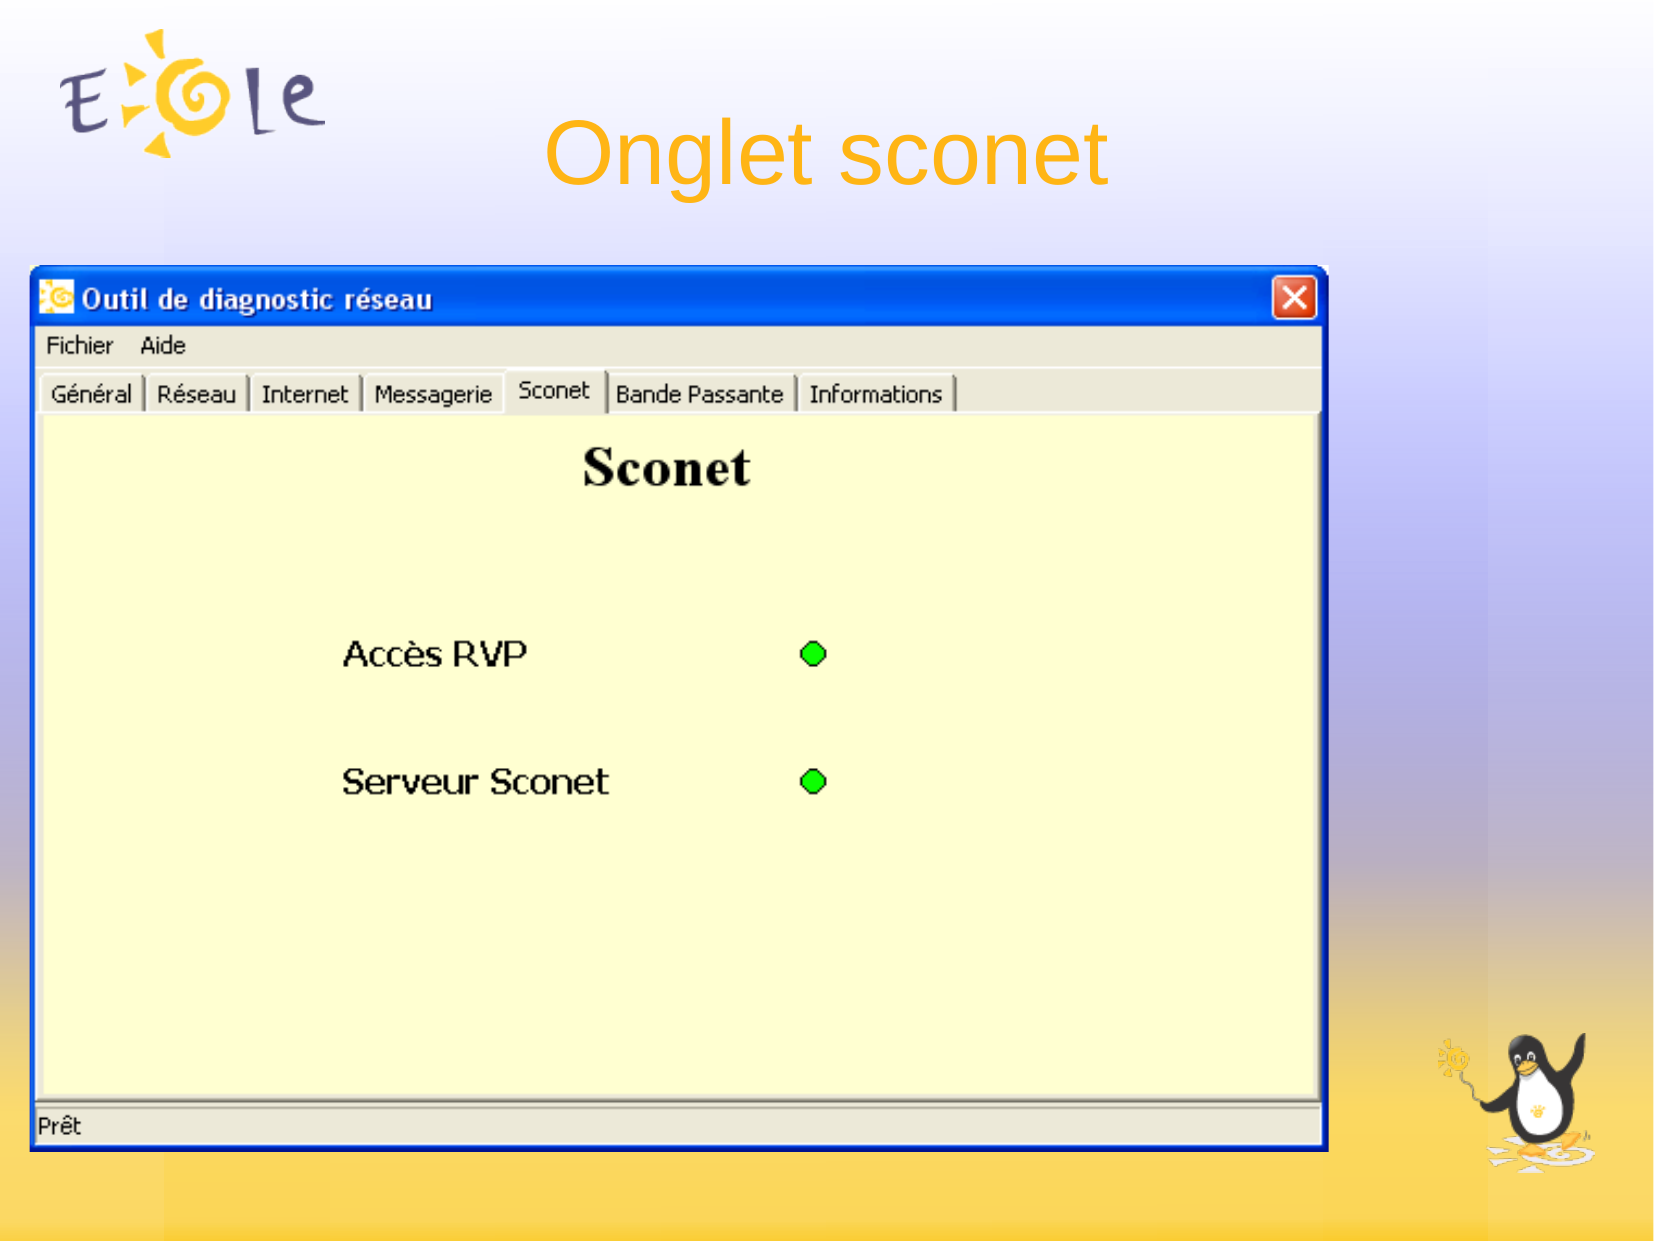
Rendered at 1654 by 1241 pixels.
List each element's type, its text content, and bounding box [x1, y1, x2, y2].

picture [0, 0, 1654, 1241]
title Onglet sconet [82, 49, 1571, 257]
